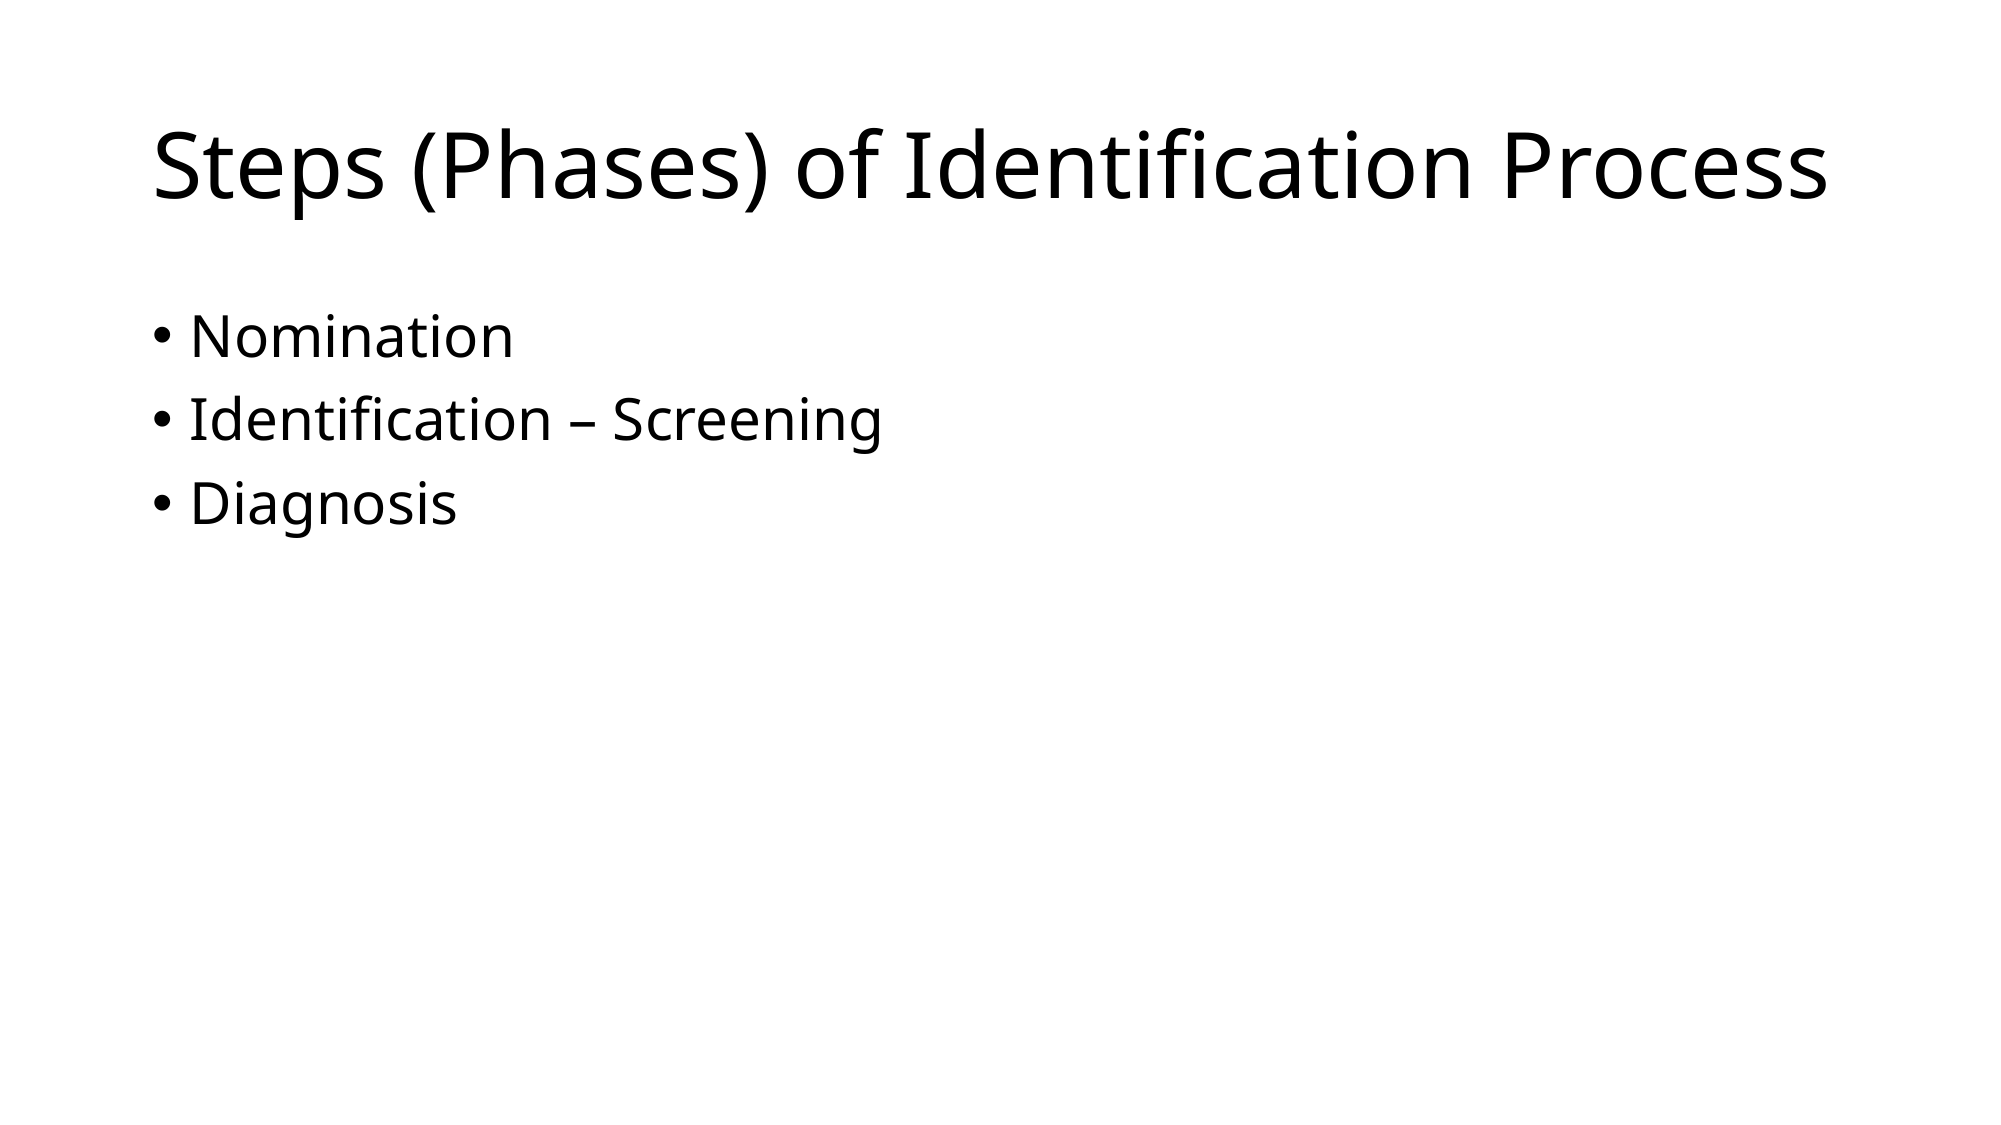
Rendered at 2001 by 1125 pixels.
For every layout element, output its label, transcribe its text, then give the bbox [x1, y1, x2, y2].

title Steps (Phases) of Identification Process [137, 59, 1863, 278]
list Nomination Identification – Screening Diagnosis [137, 299, 1863, 1014]
